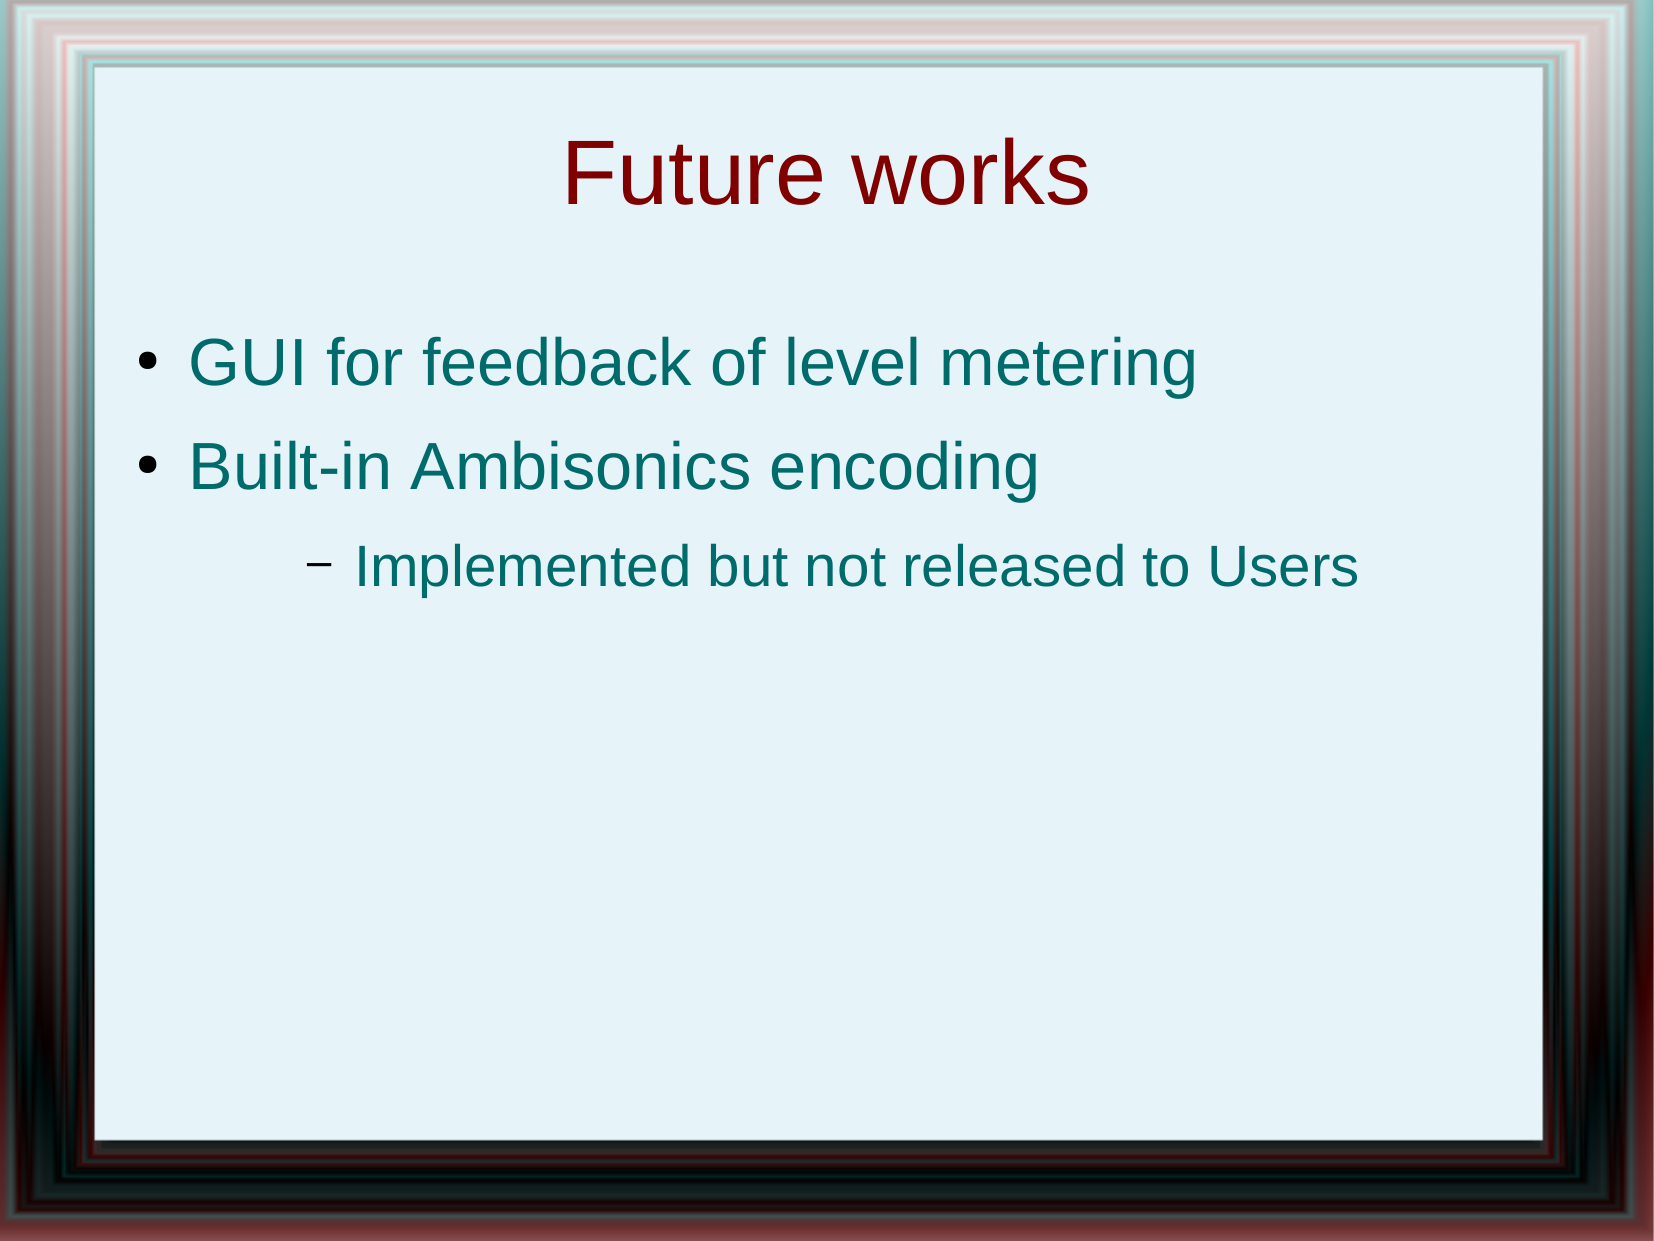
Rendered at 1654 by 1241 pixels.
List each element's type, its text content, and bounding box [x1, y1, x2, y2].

picture [0, 0, 1654, 1241]
list GUI for feedback of level metering Built-in Ambisonics encoding Implemented but not released to Users [118, 324, 1506, 931]
title Future works [118, 95, 1536, 250]
